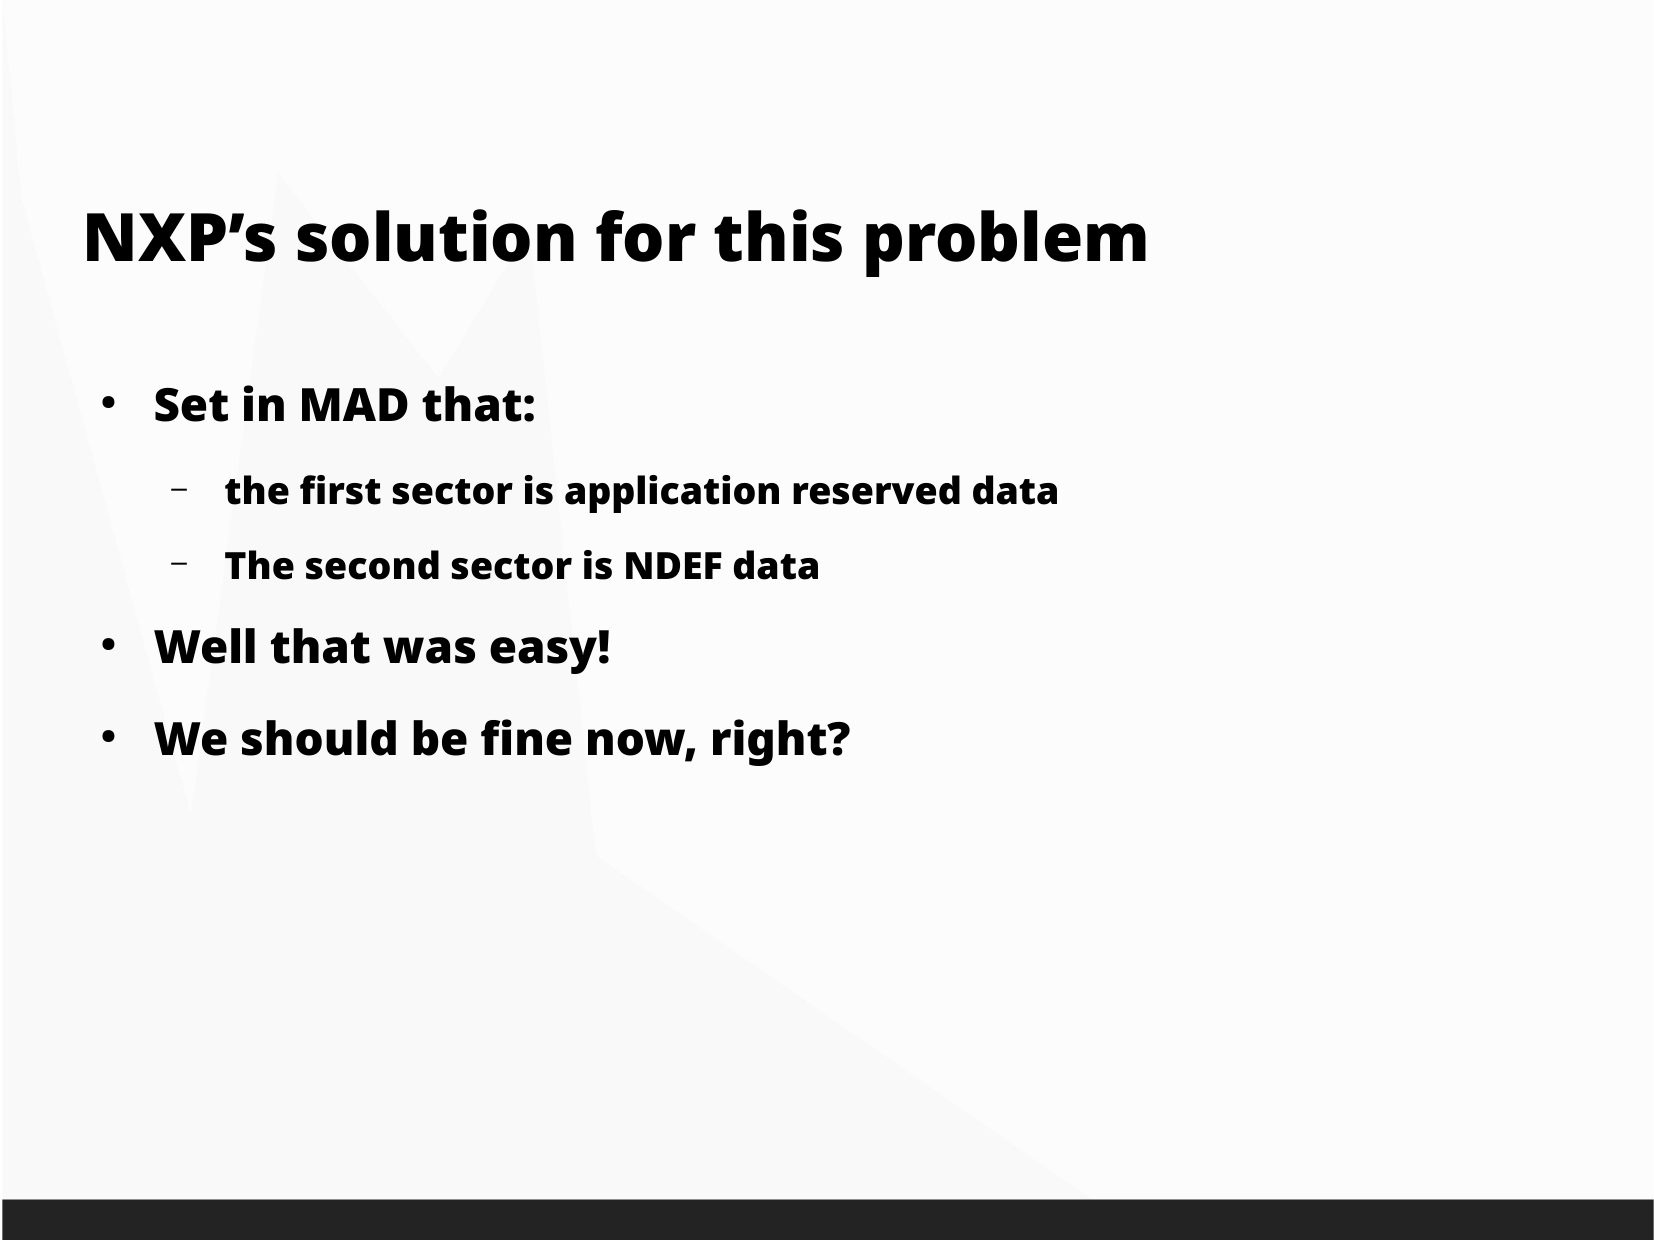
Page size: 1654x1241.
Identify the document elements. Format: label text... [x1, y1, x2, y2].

title NXP’s solution for this problem [82, 132, 1571, 340]
picture [2, 0, 1654, 1241]
list Set in MAD that: the first sector is application reserved data The second sector is NDEF data Well that was easy! We should be fine now, right? [82, 372, 1571, 1093]
